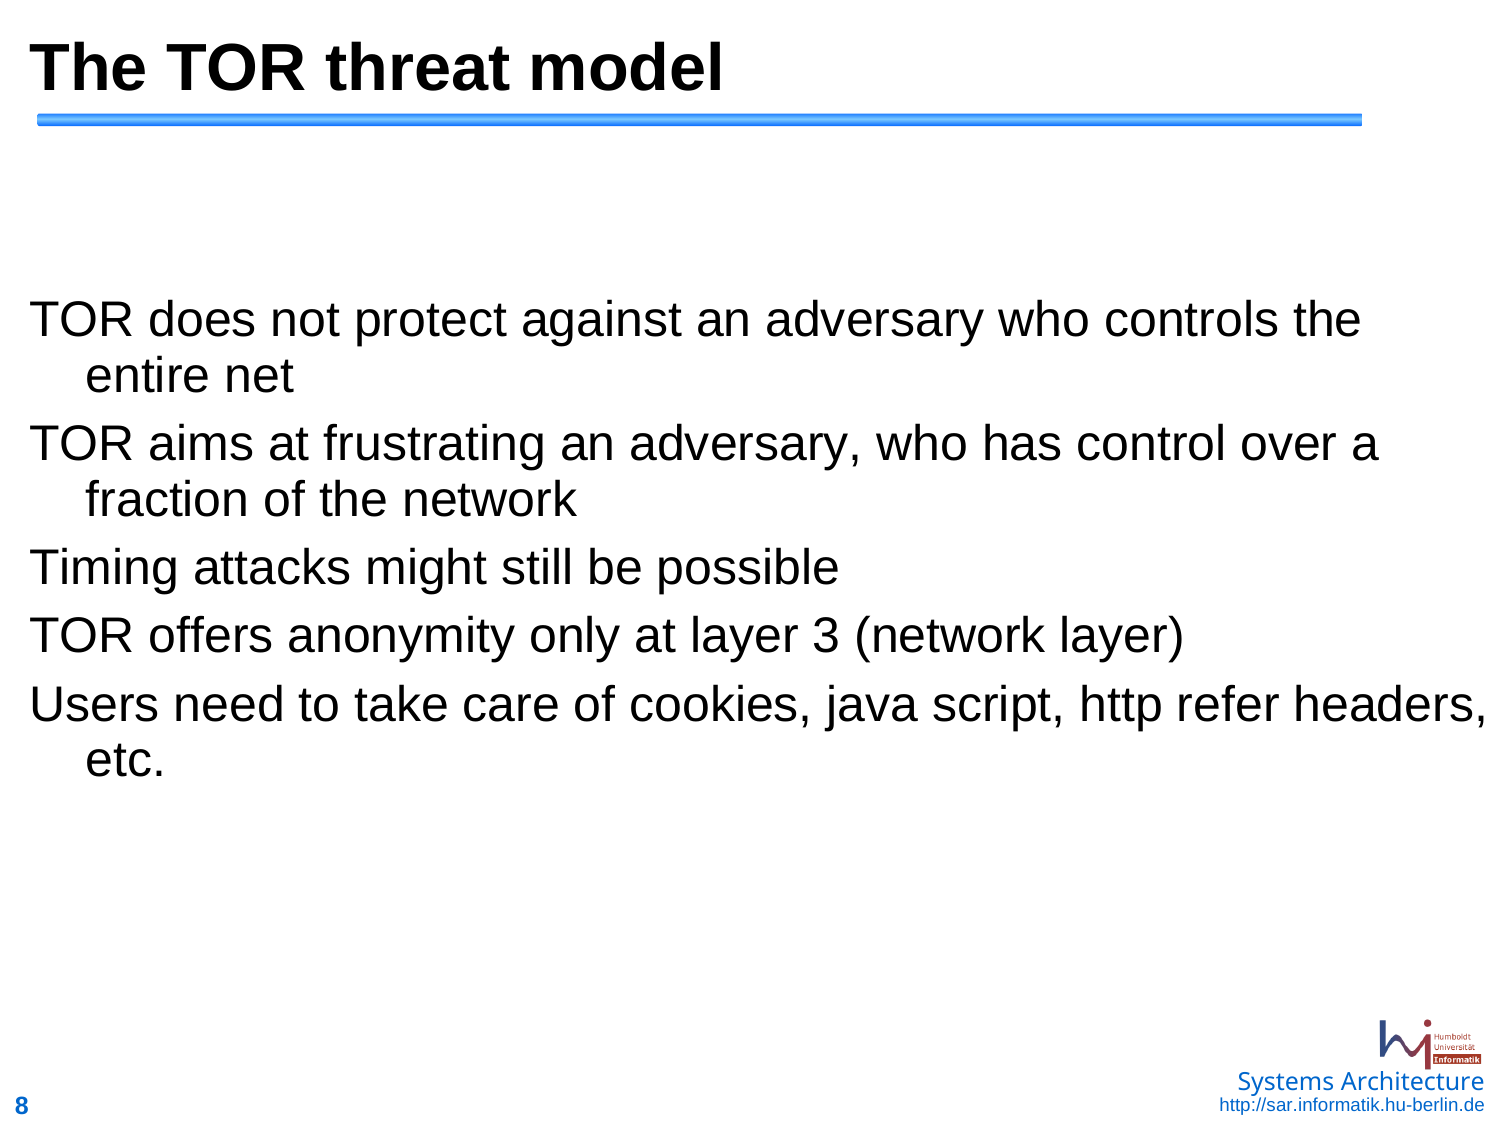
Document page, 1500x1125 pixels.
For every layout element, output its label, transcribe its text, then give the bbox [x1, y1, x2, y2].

picture [1376, 1016, 1483, 1071]
title The TOR threat model [29, 26, 1500, 108]
list TOR does not protect against an adversary who controls the entire net TOR aims at frustrating an adversary, who has control over a fraction of the network Timing attacks might still be possible TOR offers anonymity only at layer 3 (network layer) Users need to take care of cookies, java script, http refer headers, etc. [29, 291, 1500, 834]
